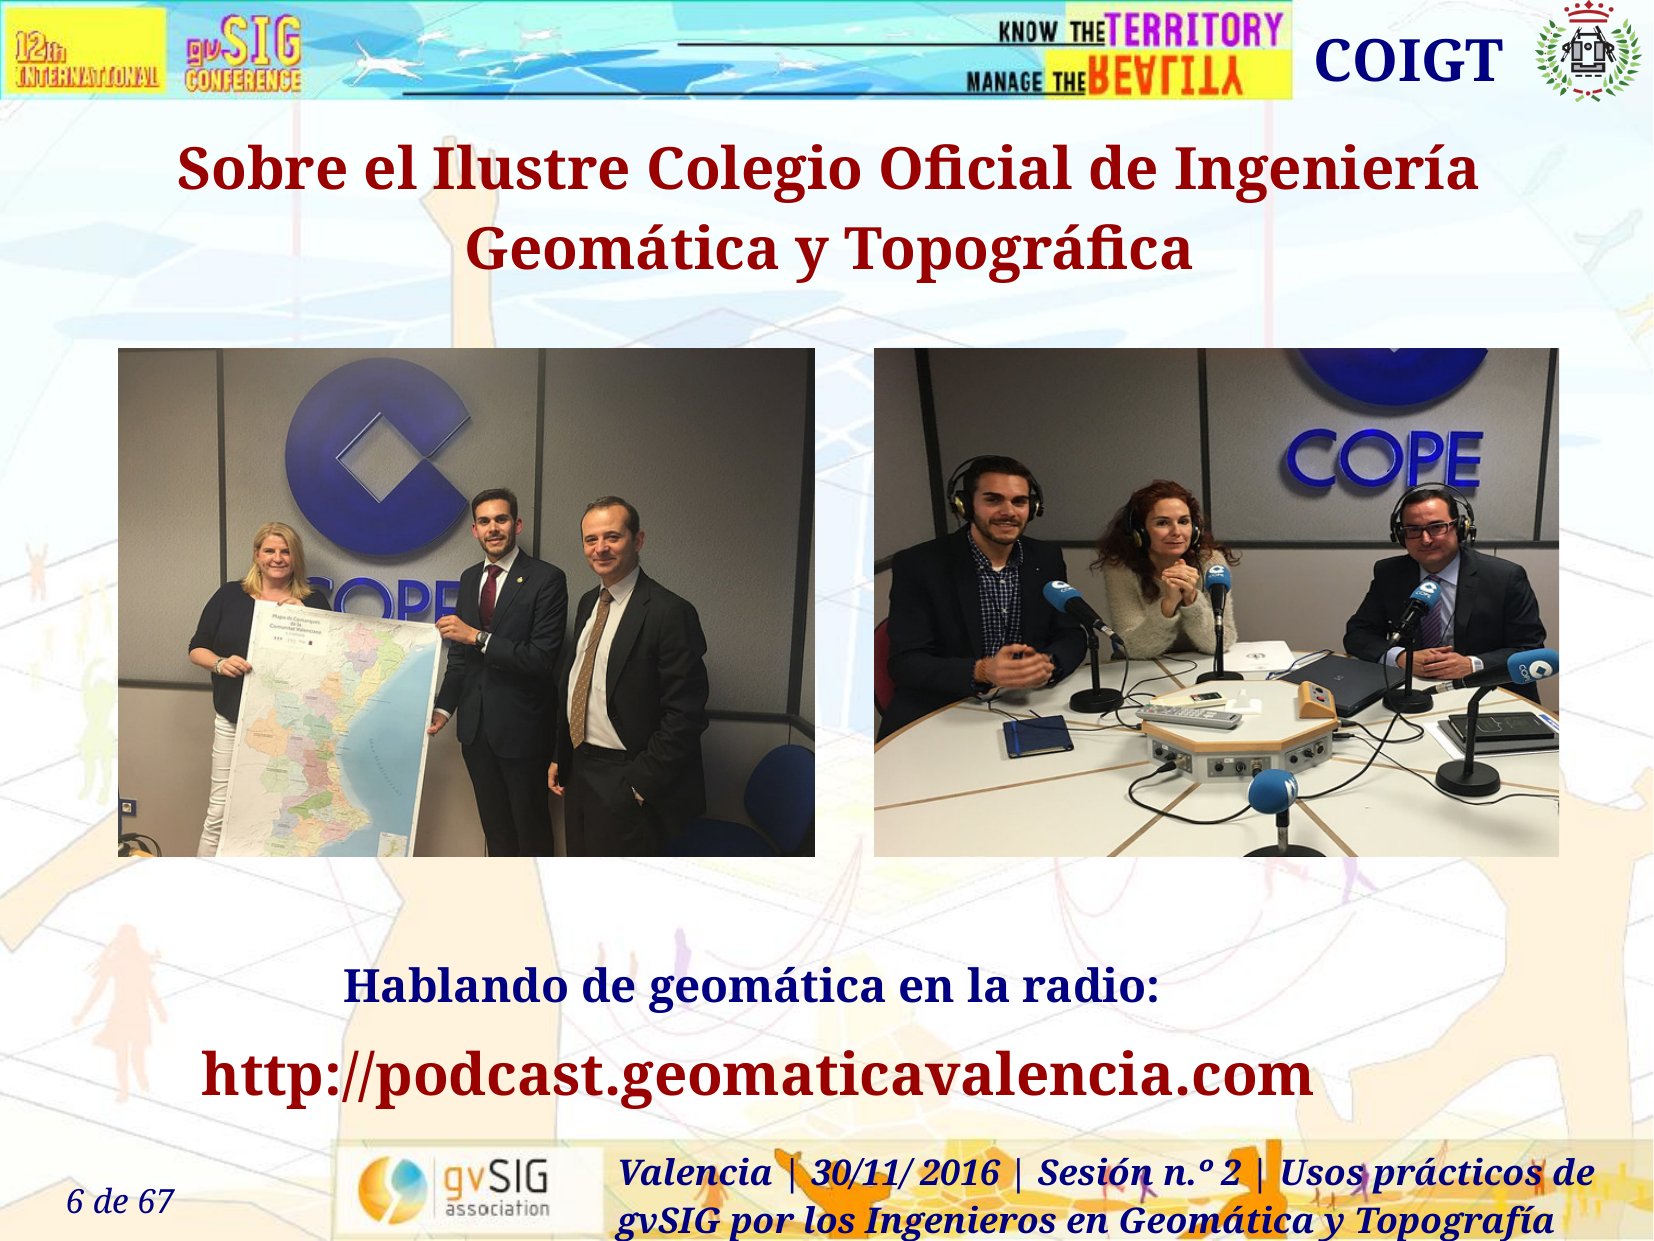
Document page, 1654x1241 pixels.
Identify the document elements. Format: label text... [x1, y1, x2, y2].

picture [996, 270, 1013, 279]
text_box <número> de 67 [50, 1170, 383, 1241]
text_box Hablando de geomática en la radio: http://podcast.geomaticavalencia.com [28, 945, 1489, 1105]
text_box Sobre el Ilustre Colegio Oficial de Ingeniería Geomática y Topográfica [28, 120, 1630, 268]
text_box Valencia | 30/11/ 2016 | Sesión n.º 2 | Usos prácticos de gvSIG por los Ingenieros en Geomática y Topografía [602, 1140, 1654, 1241]
text_box COIGT [1299, 12, 1654, 148]
picture [0, 0, 1654, 1241]
